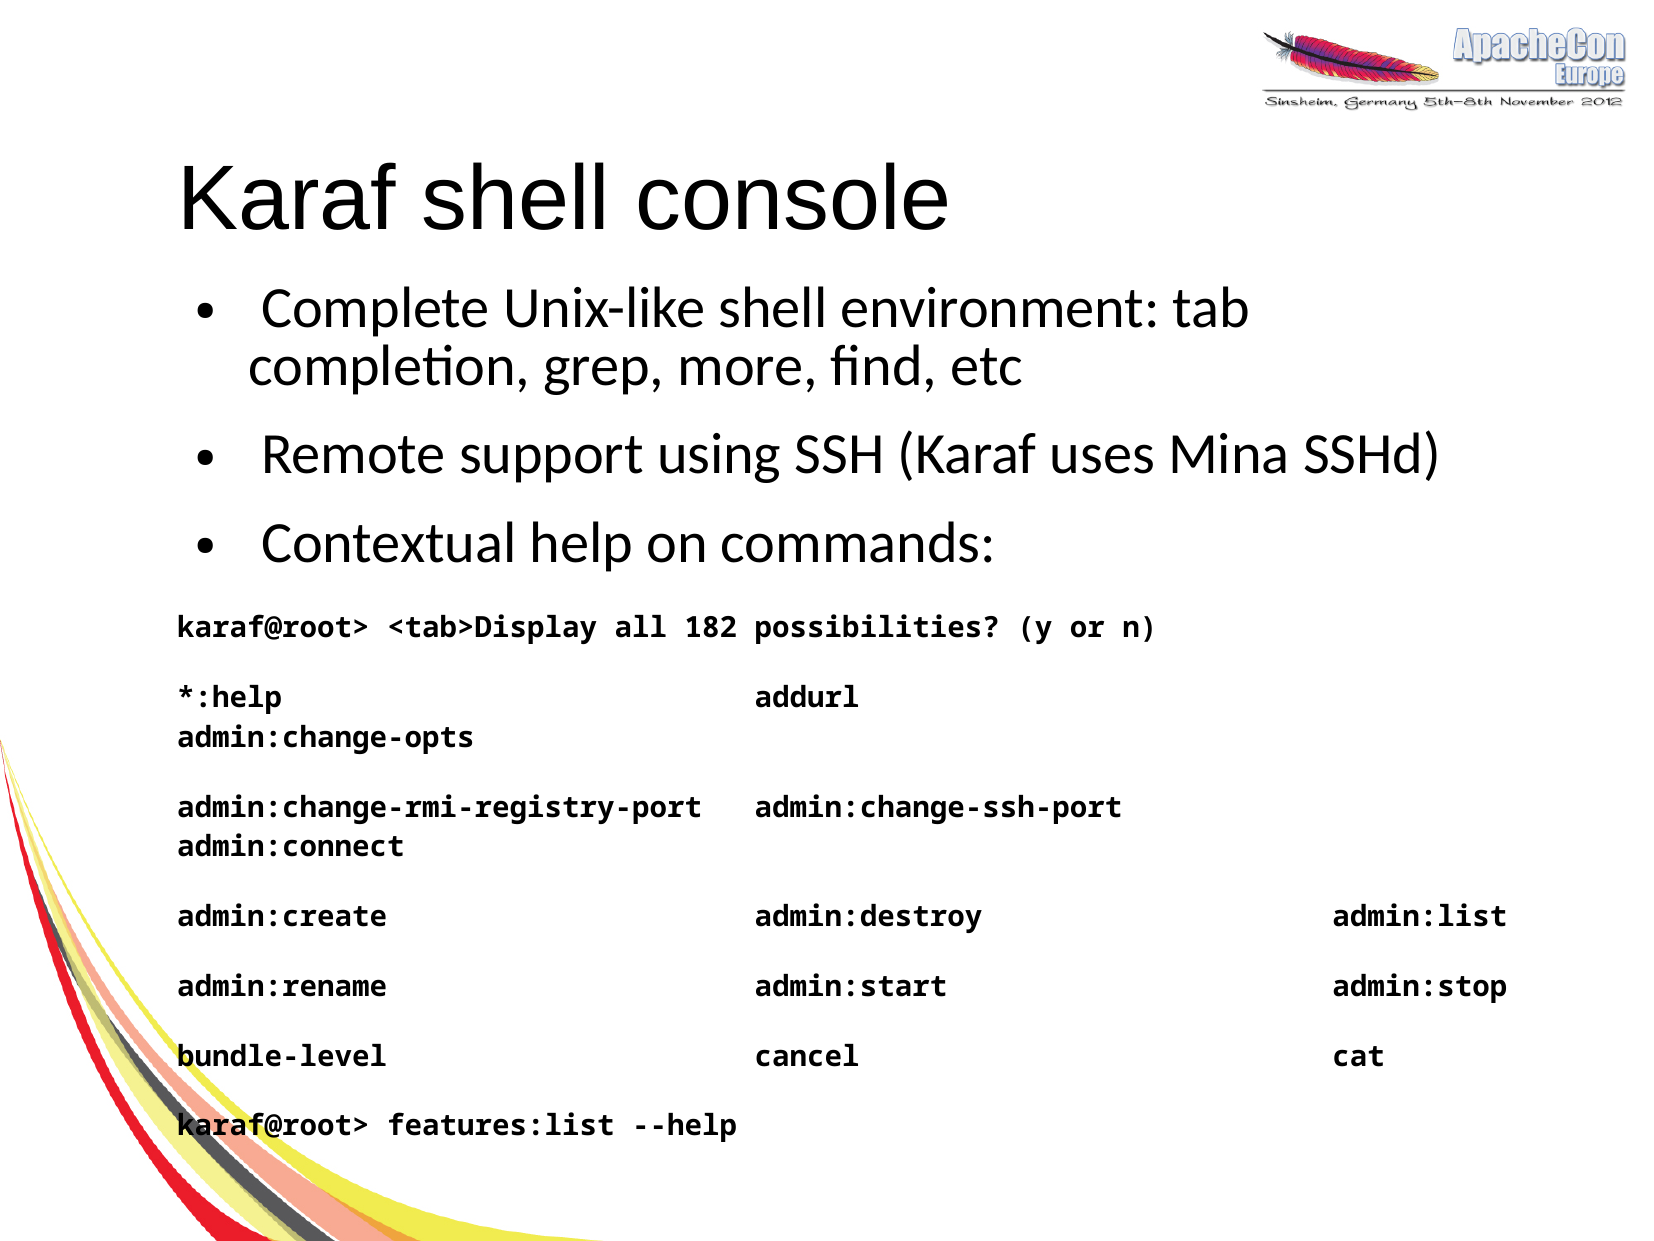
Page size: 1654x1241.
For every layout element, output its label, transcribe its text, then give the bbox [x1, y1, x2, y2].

title Karaf shell console [177, 146, 1536, 250]
picture [0, 0, 1654, 1241]
list Complete Unix-like shell environment: tab completion, grep, more, find, etc Remote support using SSH (Karaf uses Mina SSHd) Contextual help on commands: karaf@root> <tab>Display all 182 possibilities? (y or n) *:help addurl admin:change-opts admin:change-rmi-registry-port admin:change-ssh-port admin:connect admin:create admin:destroy admin:list admin:rename admin:start admin:stop bundle-level cancel cat karaf@root> features:list --help [177, 283, 1536, 1208]
